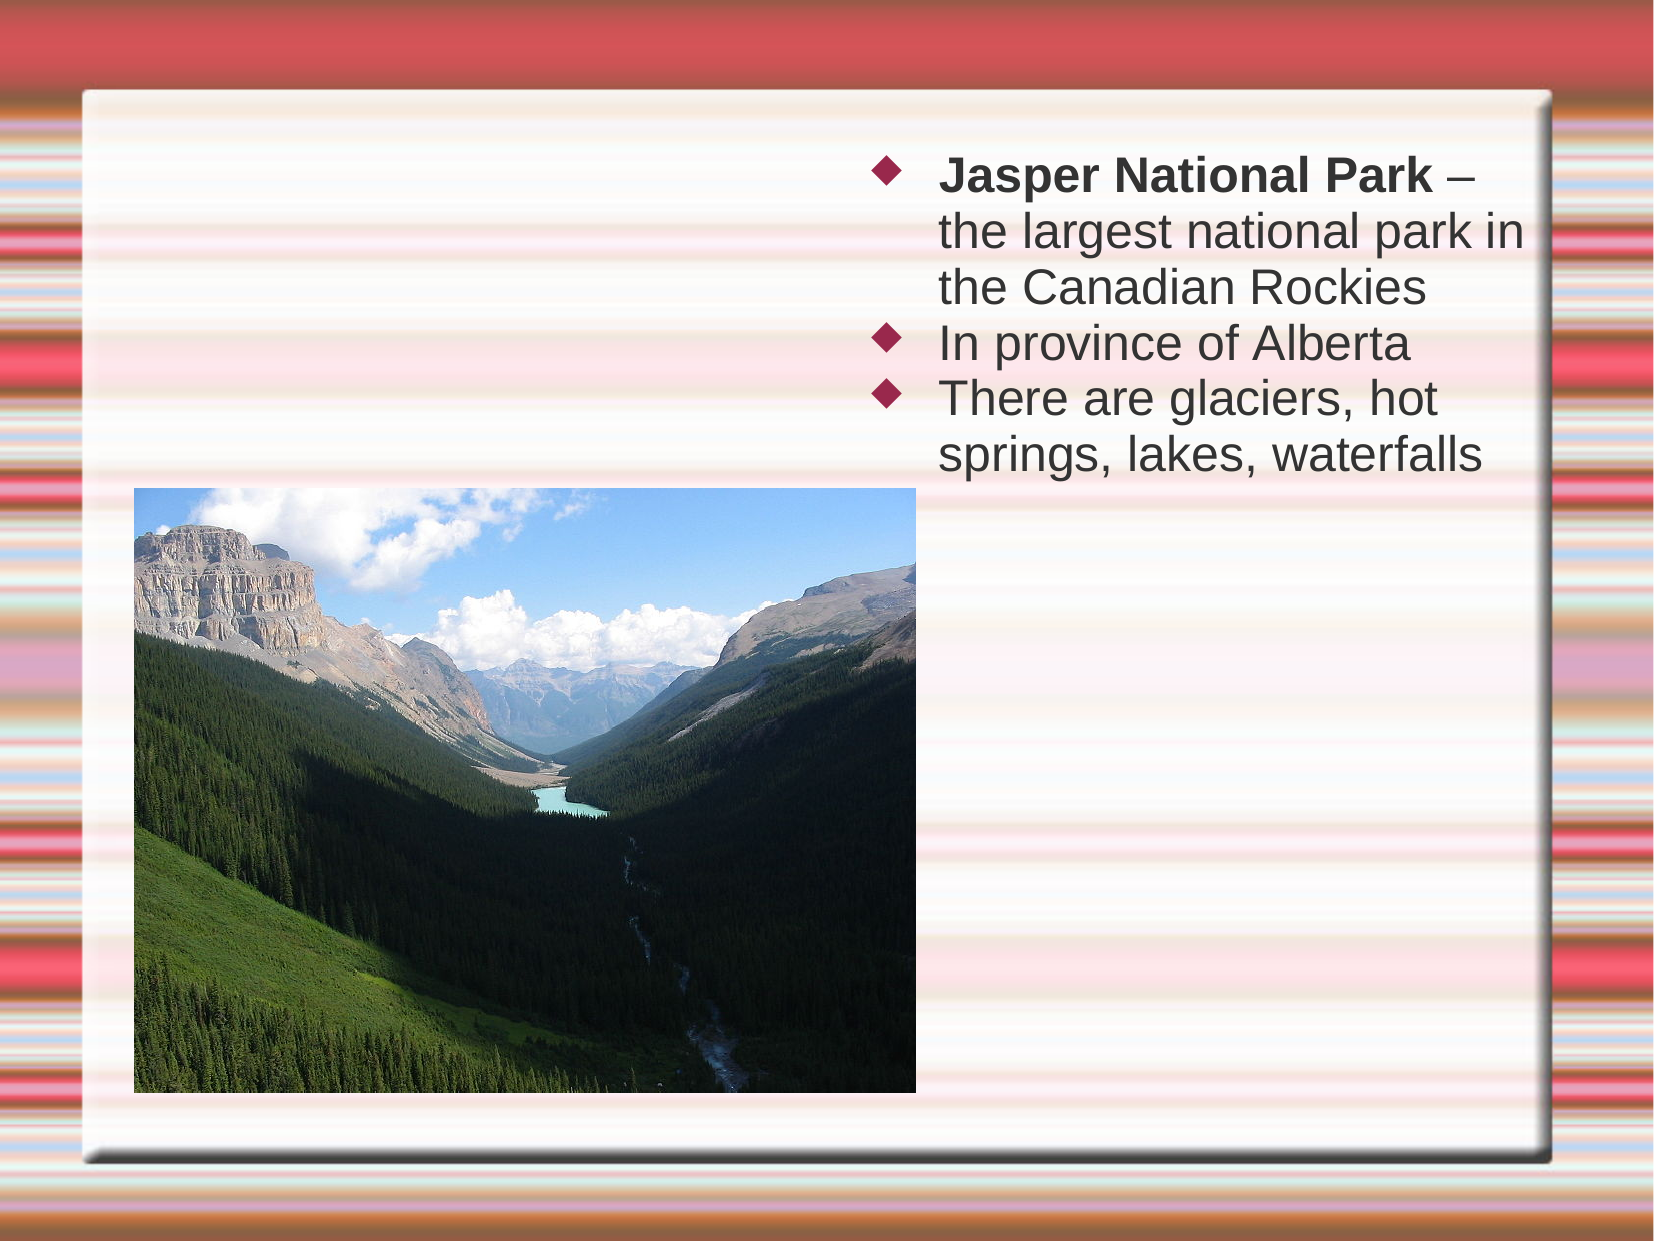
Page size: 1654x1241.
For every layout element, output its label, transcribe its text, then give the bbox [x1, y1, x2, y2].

picture [0, 0, 1654, 1241]
list Jasper National Park – the largest national park in the Canadian Rockies In province of Alberta There are glaciers, hot springs, lakes, waterfalls [856, 147, 1531, 929]
